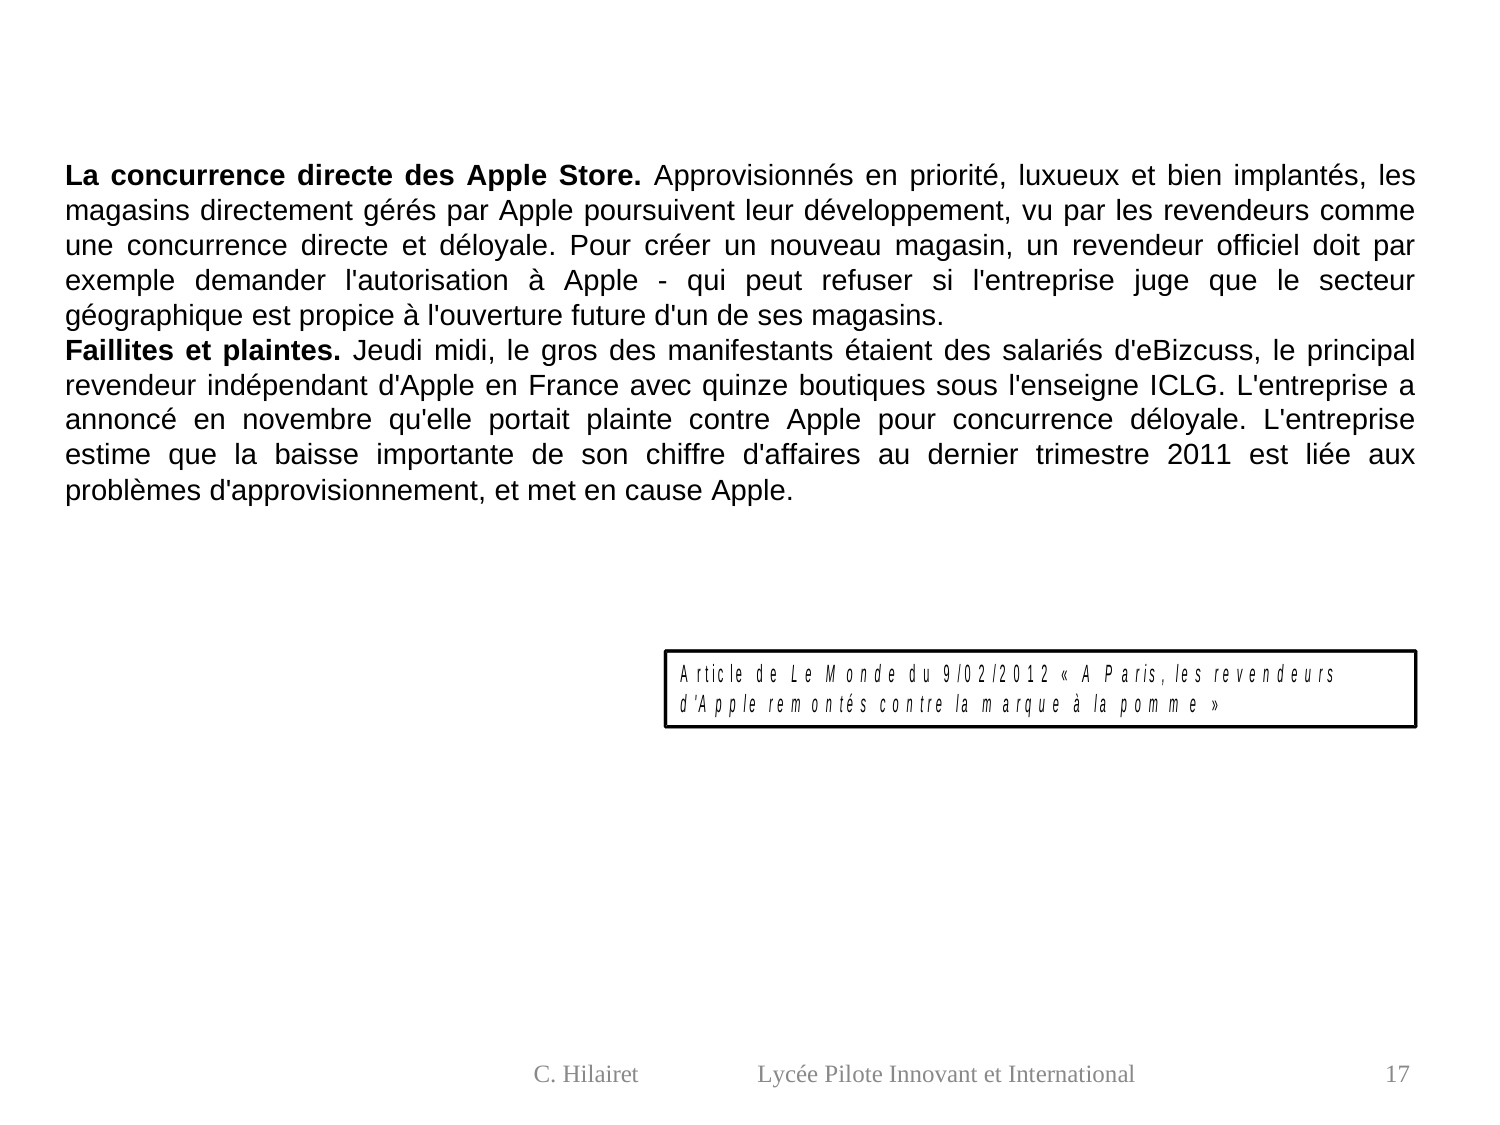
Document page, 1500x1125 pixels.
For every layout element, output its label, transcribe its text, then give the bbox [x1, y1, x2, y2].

picture [663, 649, 1418, 734]
text_box La concurrence directe des Apple Store. Approvisionnés en priorité, luxueux et bien implantés, les magasins directement gérés par Apple poursuivent leur développement, vu par les revendeurs comme une concurrence directe et déloyale. Pour créer un nouveau magasin, un revendeur officiel doit par exemple demander l'autorisation à Apple - qui peut refuser si l'entreprise juge que le secteur géographique est propice à l'ouverture future d'un de ses magasins. Faillites et plaintes. Jeudi midi, le gros des manifestants étaient des salariés d'eBizcuss, le principal revendeur indépendant d'Apple en France avec quinze boutiques sous l'enseigne ICLG. L'entreprise a annoncé en novembre qu'elle portait plainte contre Apple pour concurrence déloyale. L'entreprise estime que la baisse importante de son chiffre d'affaires au dernier trimestre 2011 est liée aux problèmes d'approvisionnement, et met en cause Apple. [50, 113, 1433, 604]
text_box <numéro> [1158, 1042, 1426, 1103]
text_box C. Hilairet Lycée Pilote Innovant et International [512, 1042, 1158, 1103]
